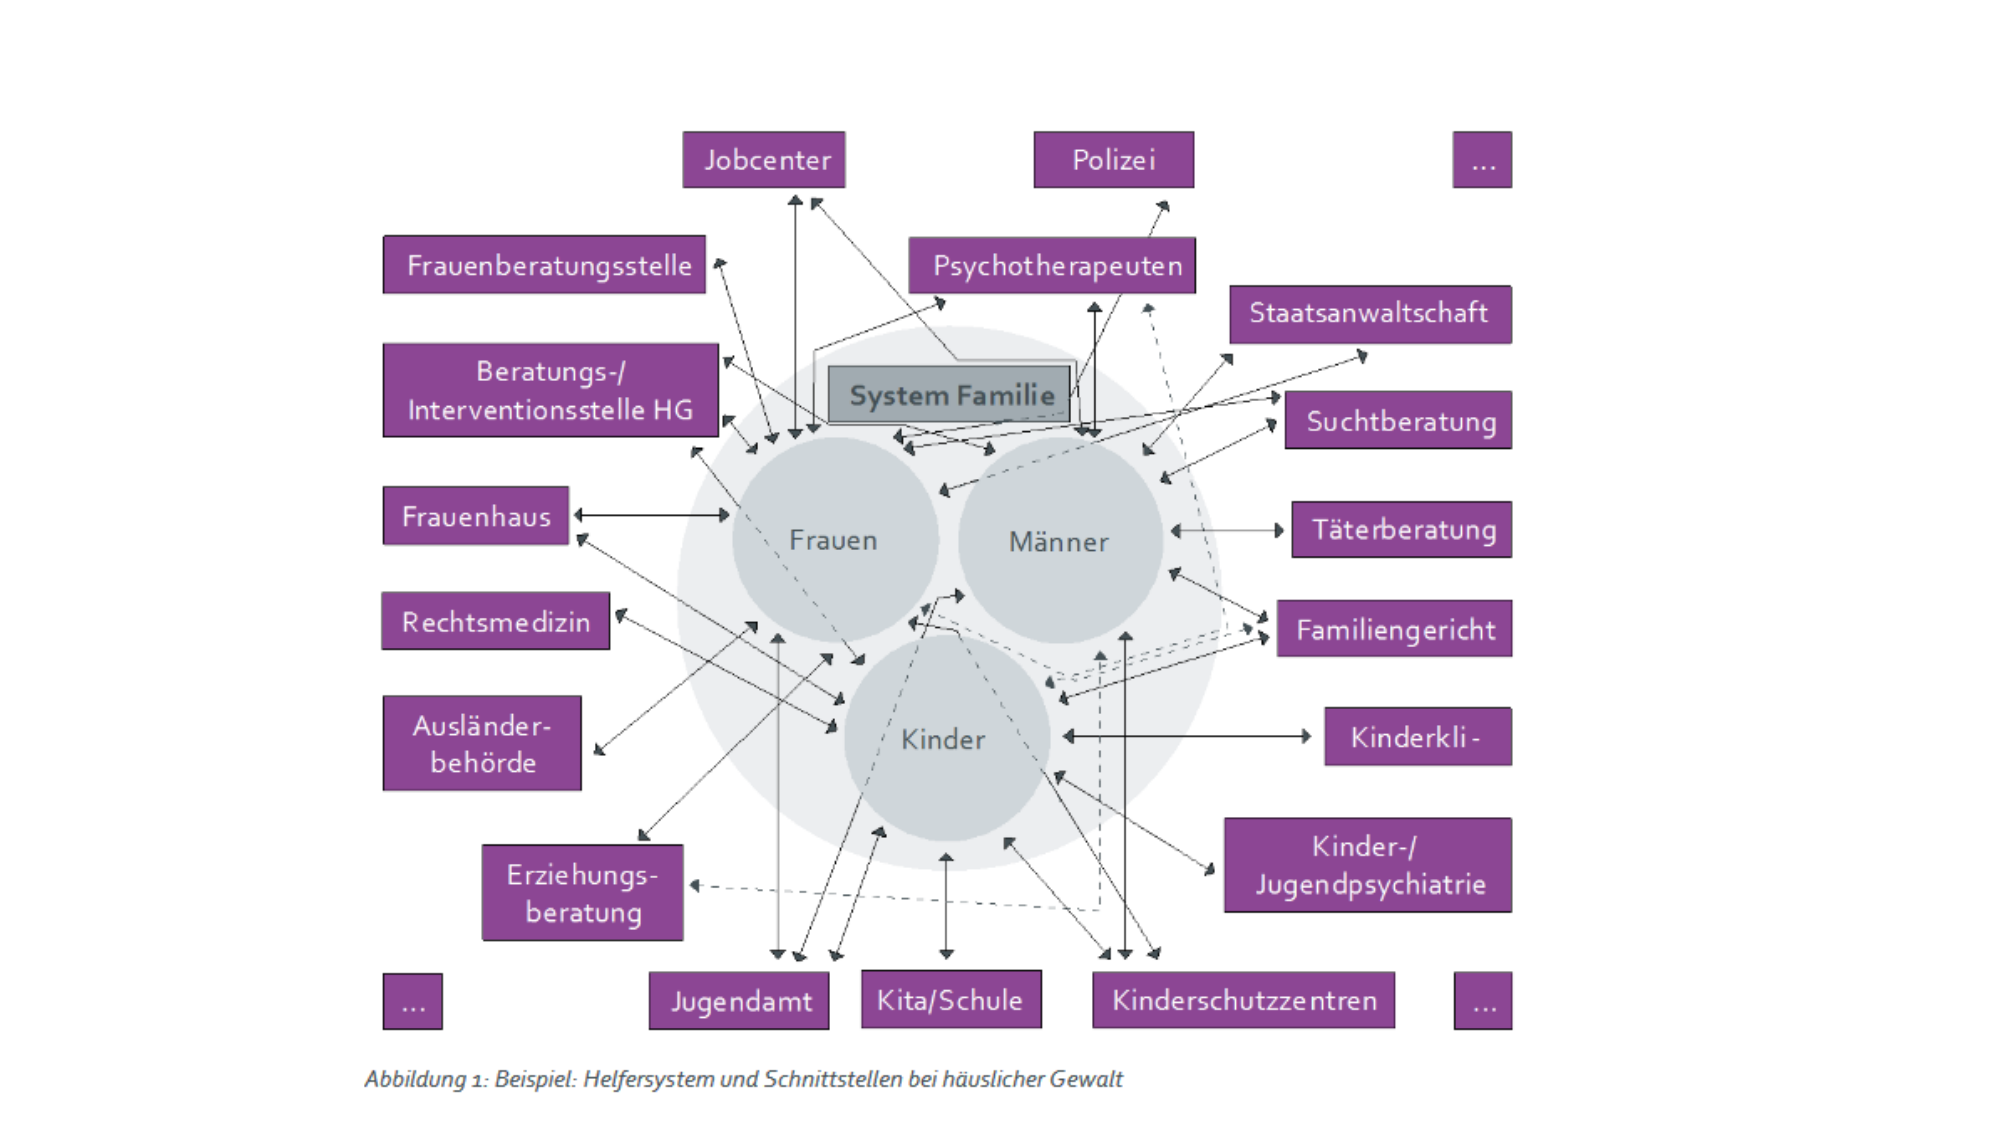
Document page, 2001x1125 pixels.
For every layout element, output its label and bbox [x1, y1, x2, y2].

picture [281, 83, 1630, 1109]
